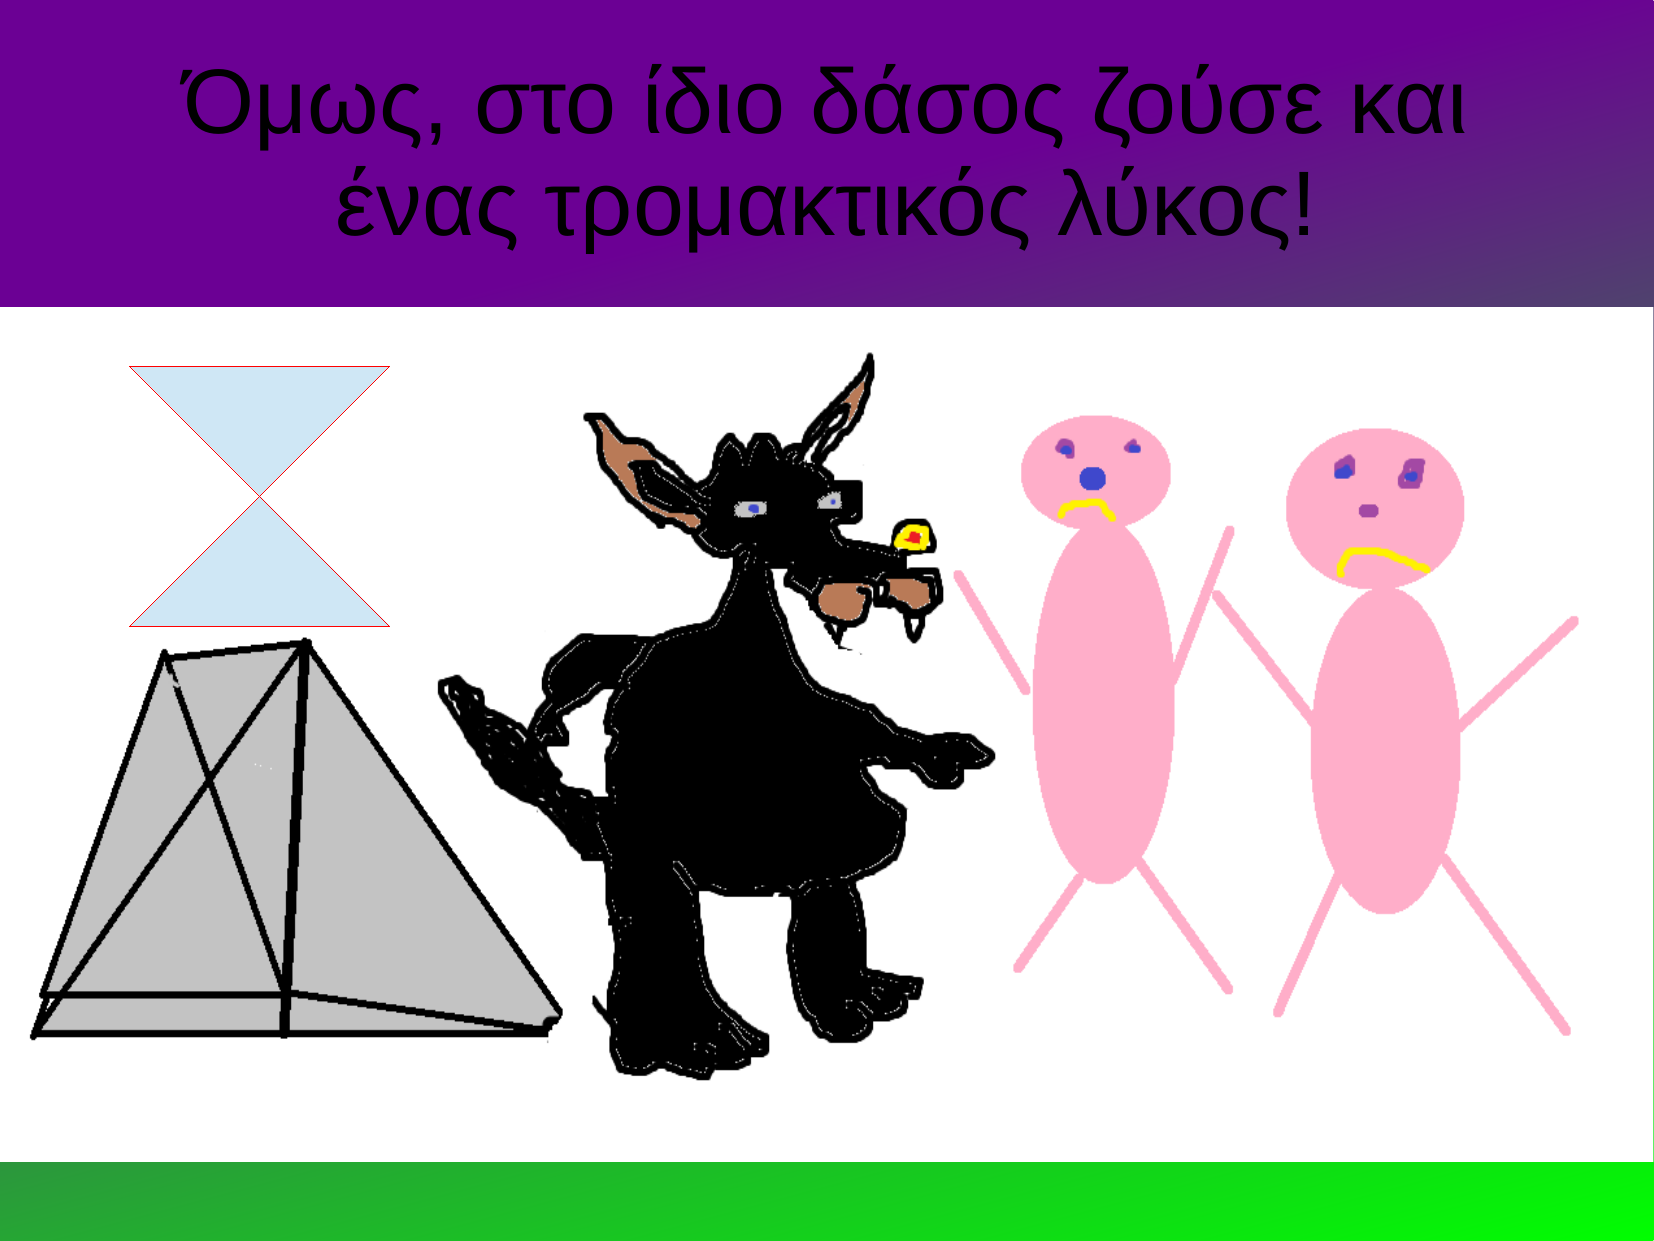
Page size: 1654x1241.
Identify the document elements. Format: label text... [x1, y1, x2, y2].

picture [0, 307, 1654, 1162]
text_box [129, 366, 390, 627]
title Όμως, στο ίδιο δάσος ζούσε και ένας τρομακτικός λύκος! [82, 49, 1571, 257]
